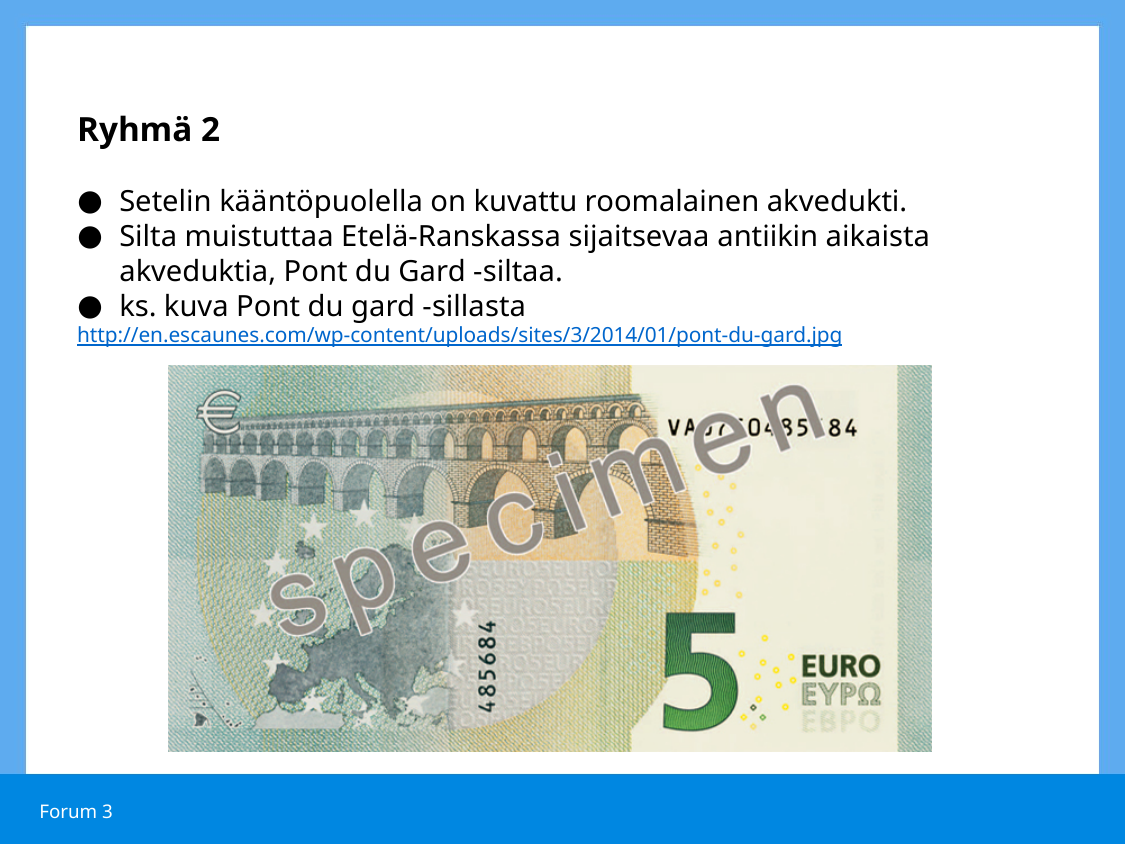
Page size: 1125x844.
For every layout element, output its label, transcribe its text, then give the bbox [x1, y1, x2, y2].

list Ryhmä 2 Setelin kääntöpuolella on kuvattu roomalainen akvedukti. Silta muistuttaa Etelä-Ranskassa sijaitsevaa antiikin aikaista akveduktia, Pont du Gard -siltaa. ks. kuva Pont du gard -sillasta http://en.escaunes.com/wp-content/uploads/sites/3/2014/01/pont-du-gard.jpg [51, 97, 1048, 383]
picture [0, 0, 1125, 844]
